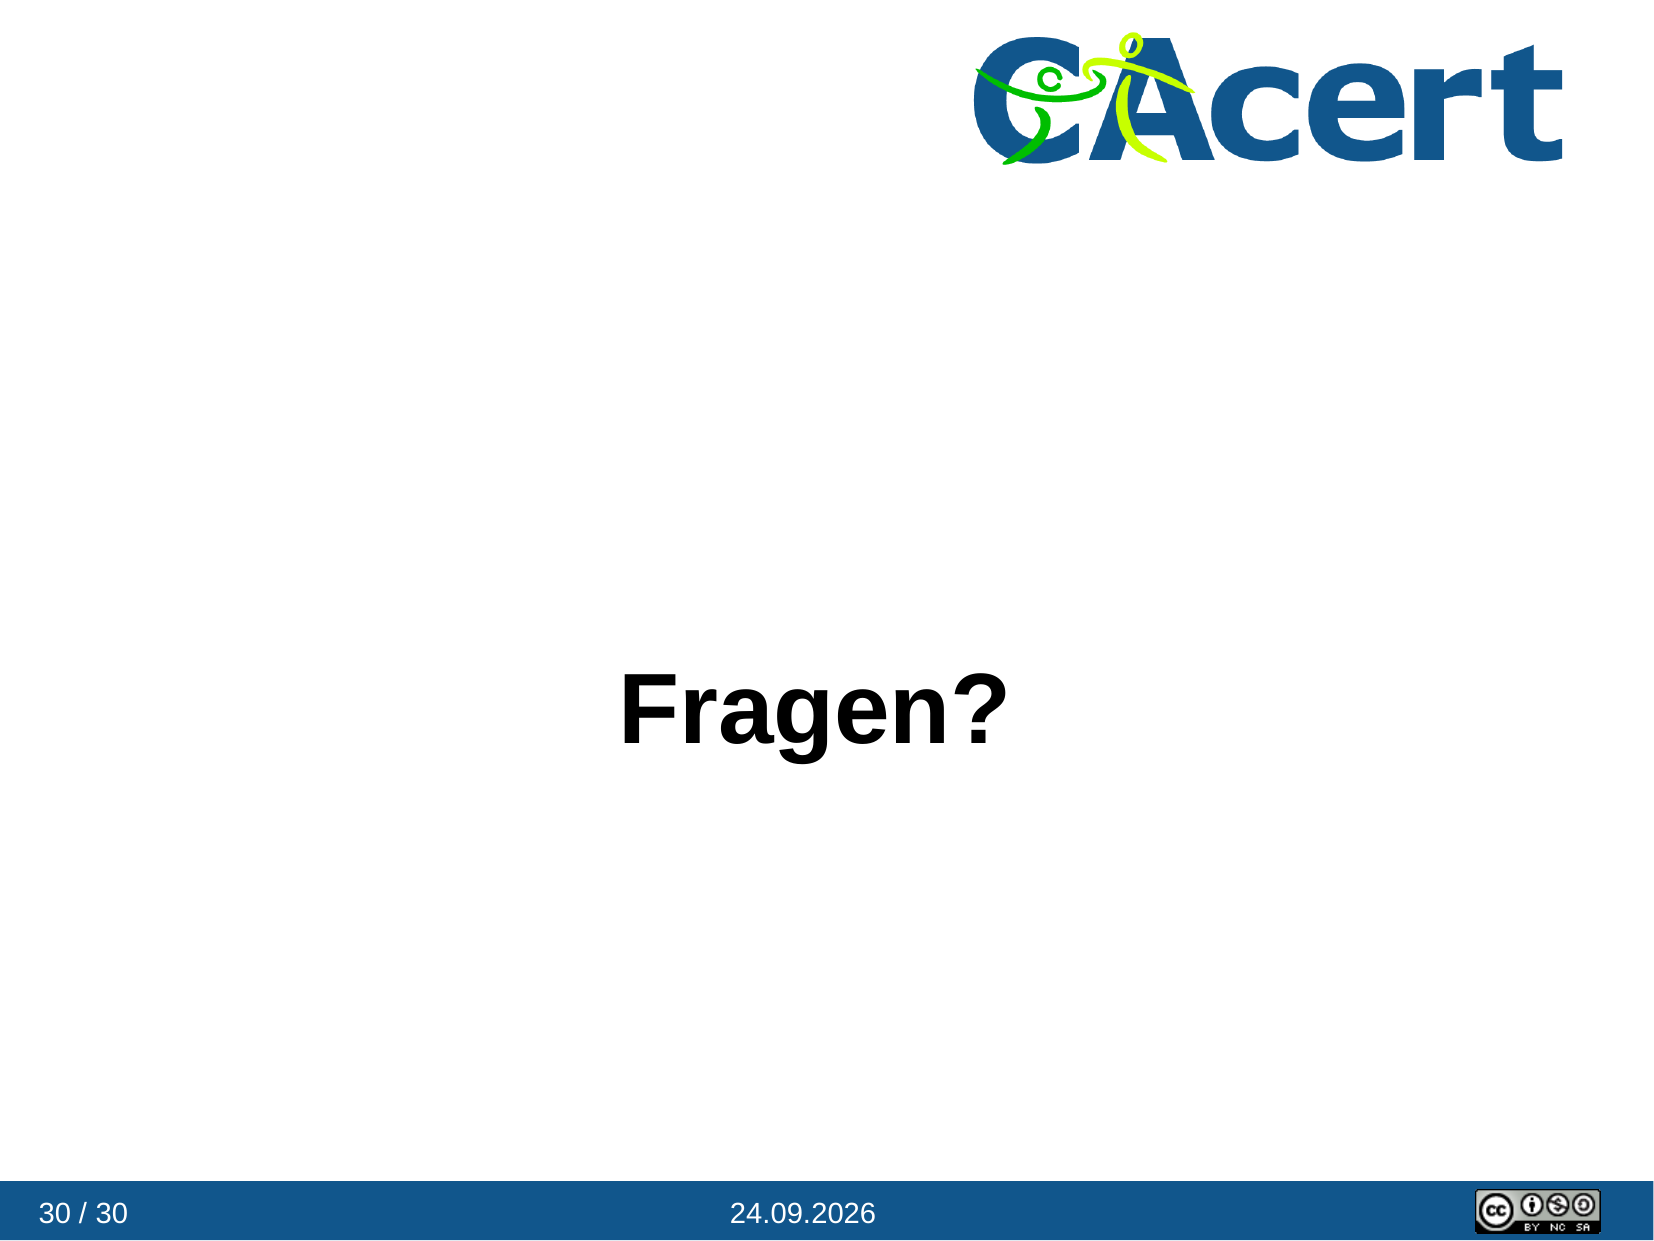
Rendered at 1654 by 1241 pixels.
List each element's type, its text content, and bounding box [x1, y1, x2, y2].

picture [1475, 1189, 1601, 1234]
title Fragen? [70, 295, 1560, 1123]
picture [972, 30, 1564, 166]
